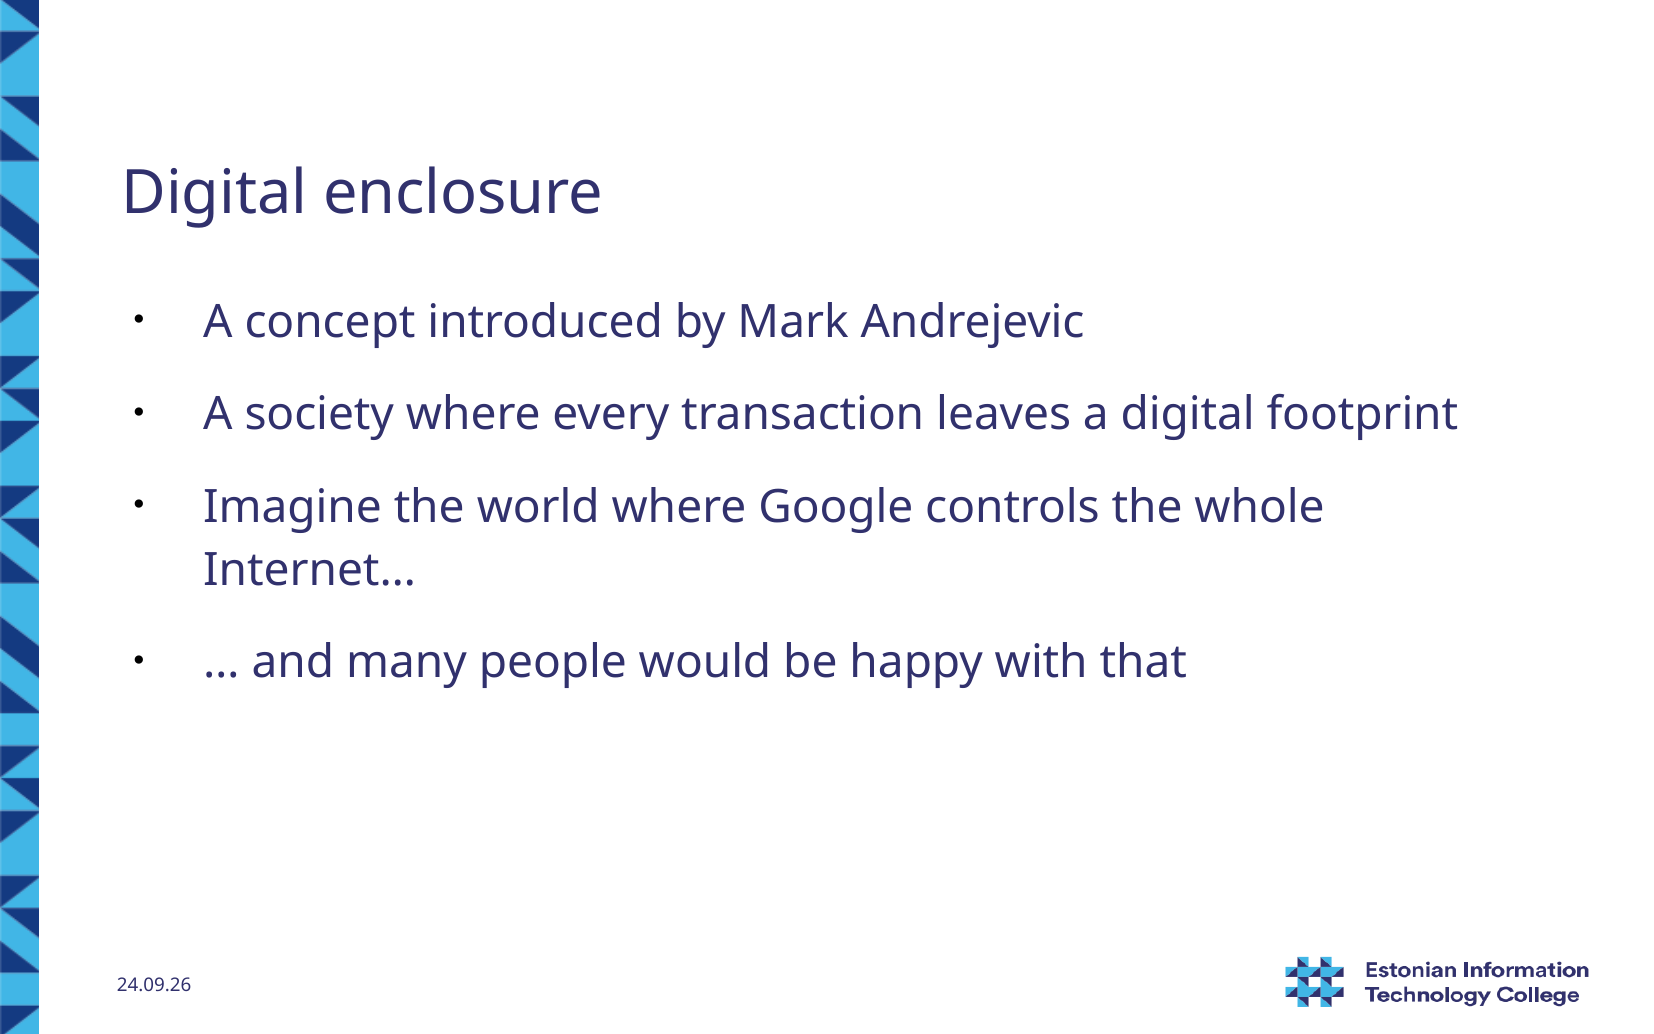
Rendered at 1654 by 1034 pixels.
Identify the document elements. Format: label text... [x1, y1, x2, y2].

title Digital enclosure [121, 103, 1534, 276]
list A concept introduced by Mark Andrejevic A society where every transaction leaves a digital footprint Imagine the world where Google controls the whole Internet… … and many people would be happy with that [121, 287, 1534, 939]
